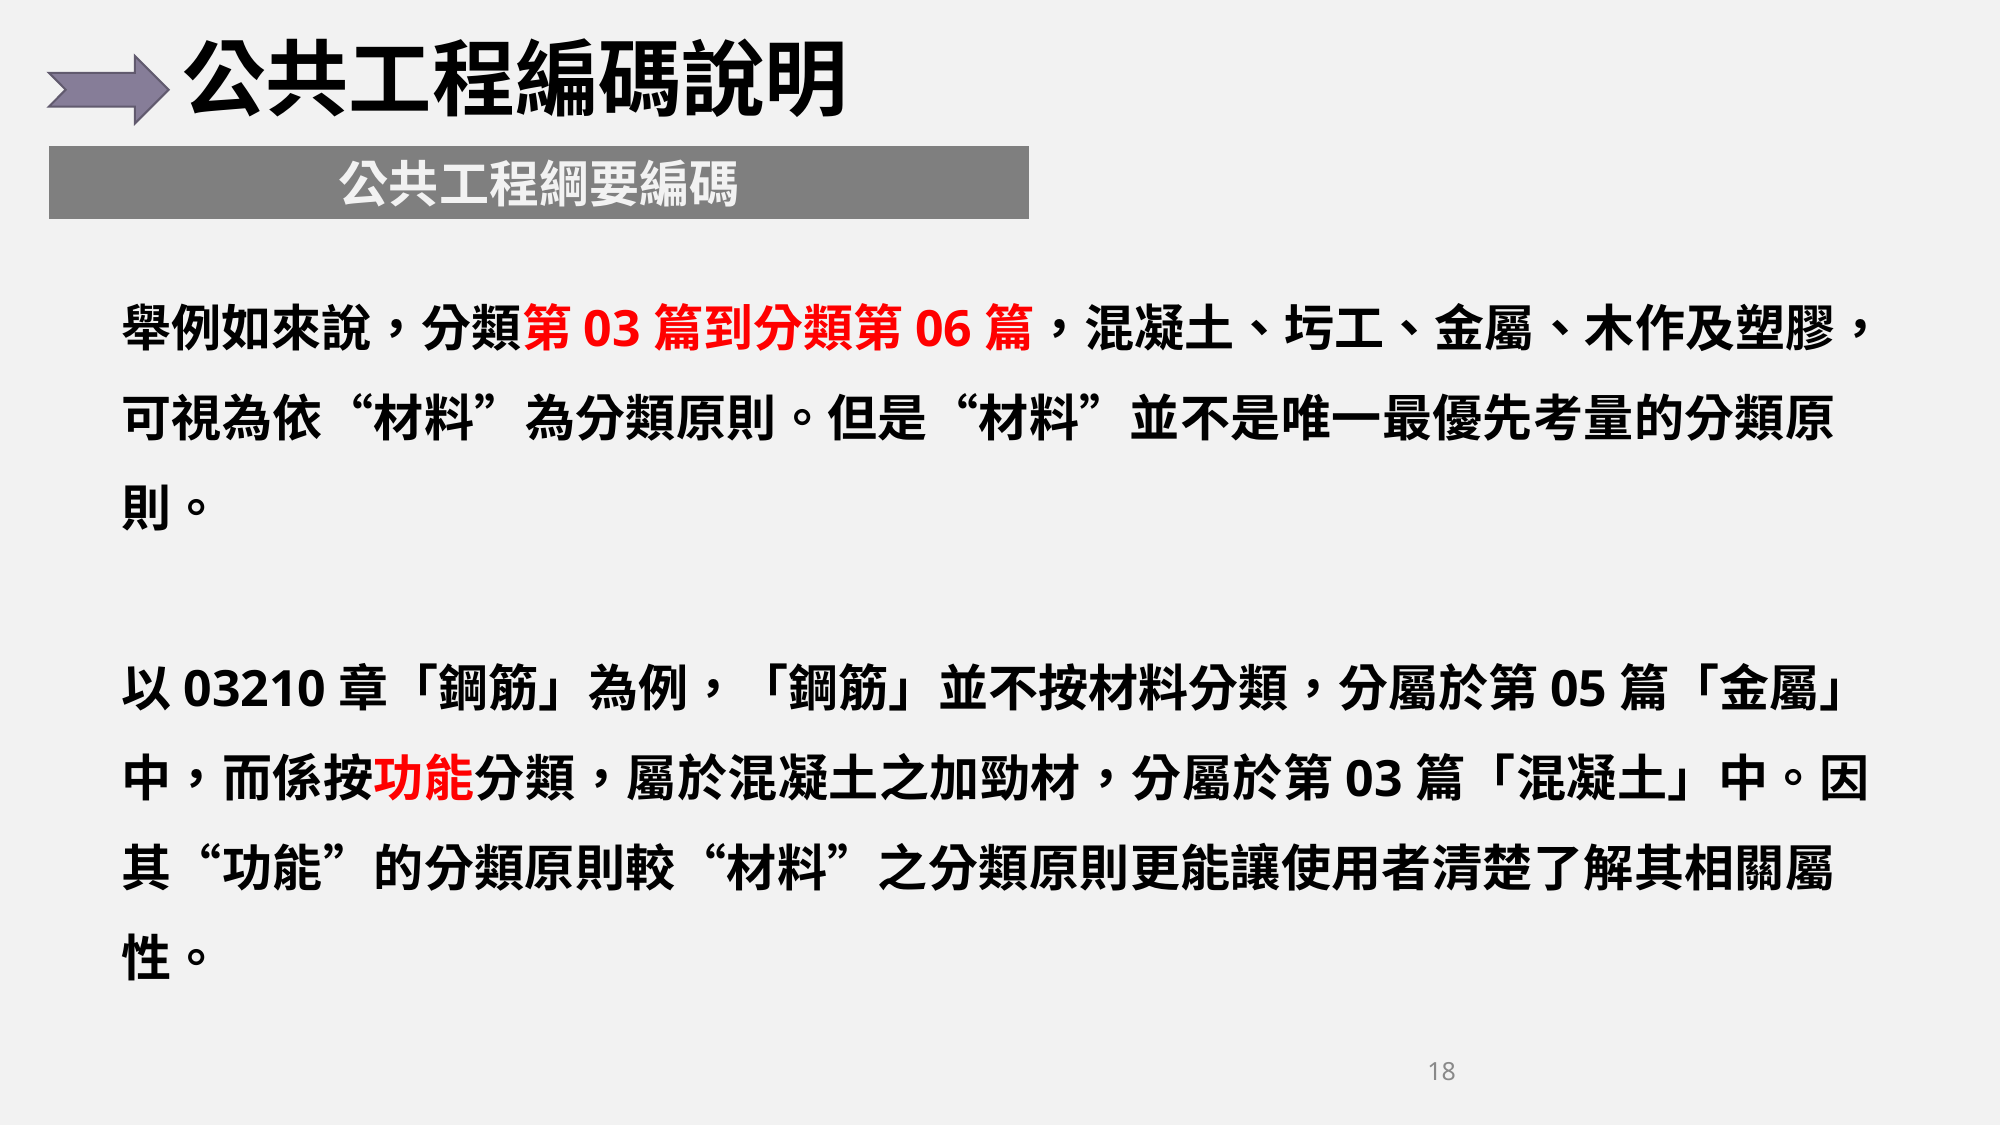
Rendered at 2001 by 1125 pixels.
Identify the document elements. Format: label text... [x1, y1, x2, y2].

text_box 公共工程編碼說明 [167, 18, 1375, 135]
text_box [48, 55, 167, 124]
text_box 公共工程綱要編碼 [49, 146, 1029, 219]
text_box 18 [1412, 1042, 1863, 1103]
text_box 舉例如來說，分類第03篇到分類第06篇，混凝土、圬工、金屬、木作及塑膠，可視為依“材料”為分類原則。但是“材料”並不是唯一最優先考量的分類原則。 以03210章「鋼筋」為例，「鋼筋」並不按材料分類，分屬於第05篇「金屬」中，而係按功能分類，屬於混凝土之加勁材，分屬於第03篇「混凝土」中。因其“功能”的分類原則較“材料”之分類原則更能讓使用者清楚了解其相關屬性。 [106, 259, 1884, 994]
